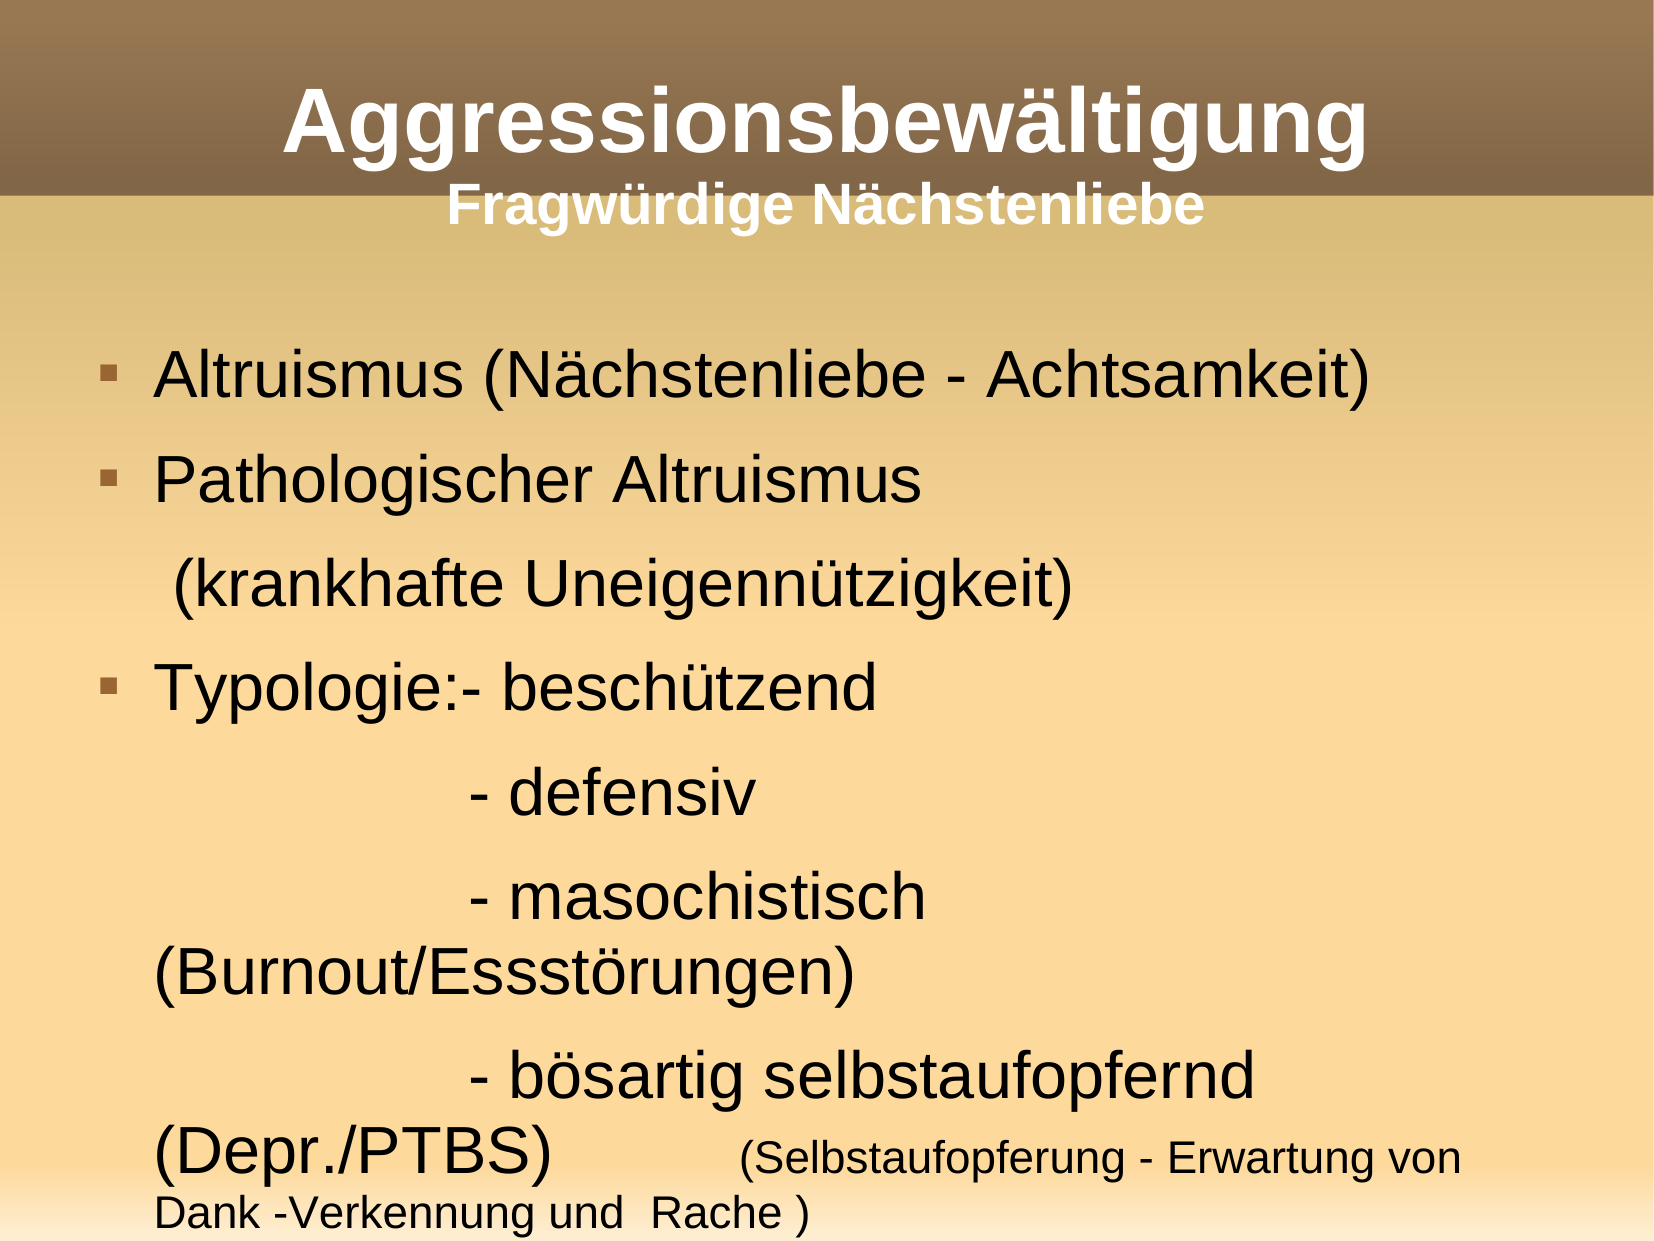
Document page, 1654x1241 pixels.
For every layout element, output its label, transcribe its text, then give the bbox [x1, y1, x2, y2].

title Aggressionsbewältigung Fragwürdige Nächstenliebe [82, 56, 1571, 250]
list Altruismus (Nächstenliebe - Achtsamkeit) Pathologischer Altruismus (krankhafte Uneigennützigkeit) Typologie:- beschützend - defensiv - masochistisch (Burnout/Essstörungen) - bösartig selbstaufopfernd (Depr./PTBS) (Selbstaufopferung - Erwartung von Dank -Verkennung und Rache ) [82, 337, 1571, 1241]
picture [0, 0, 1654, 1241]
